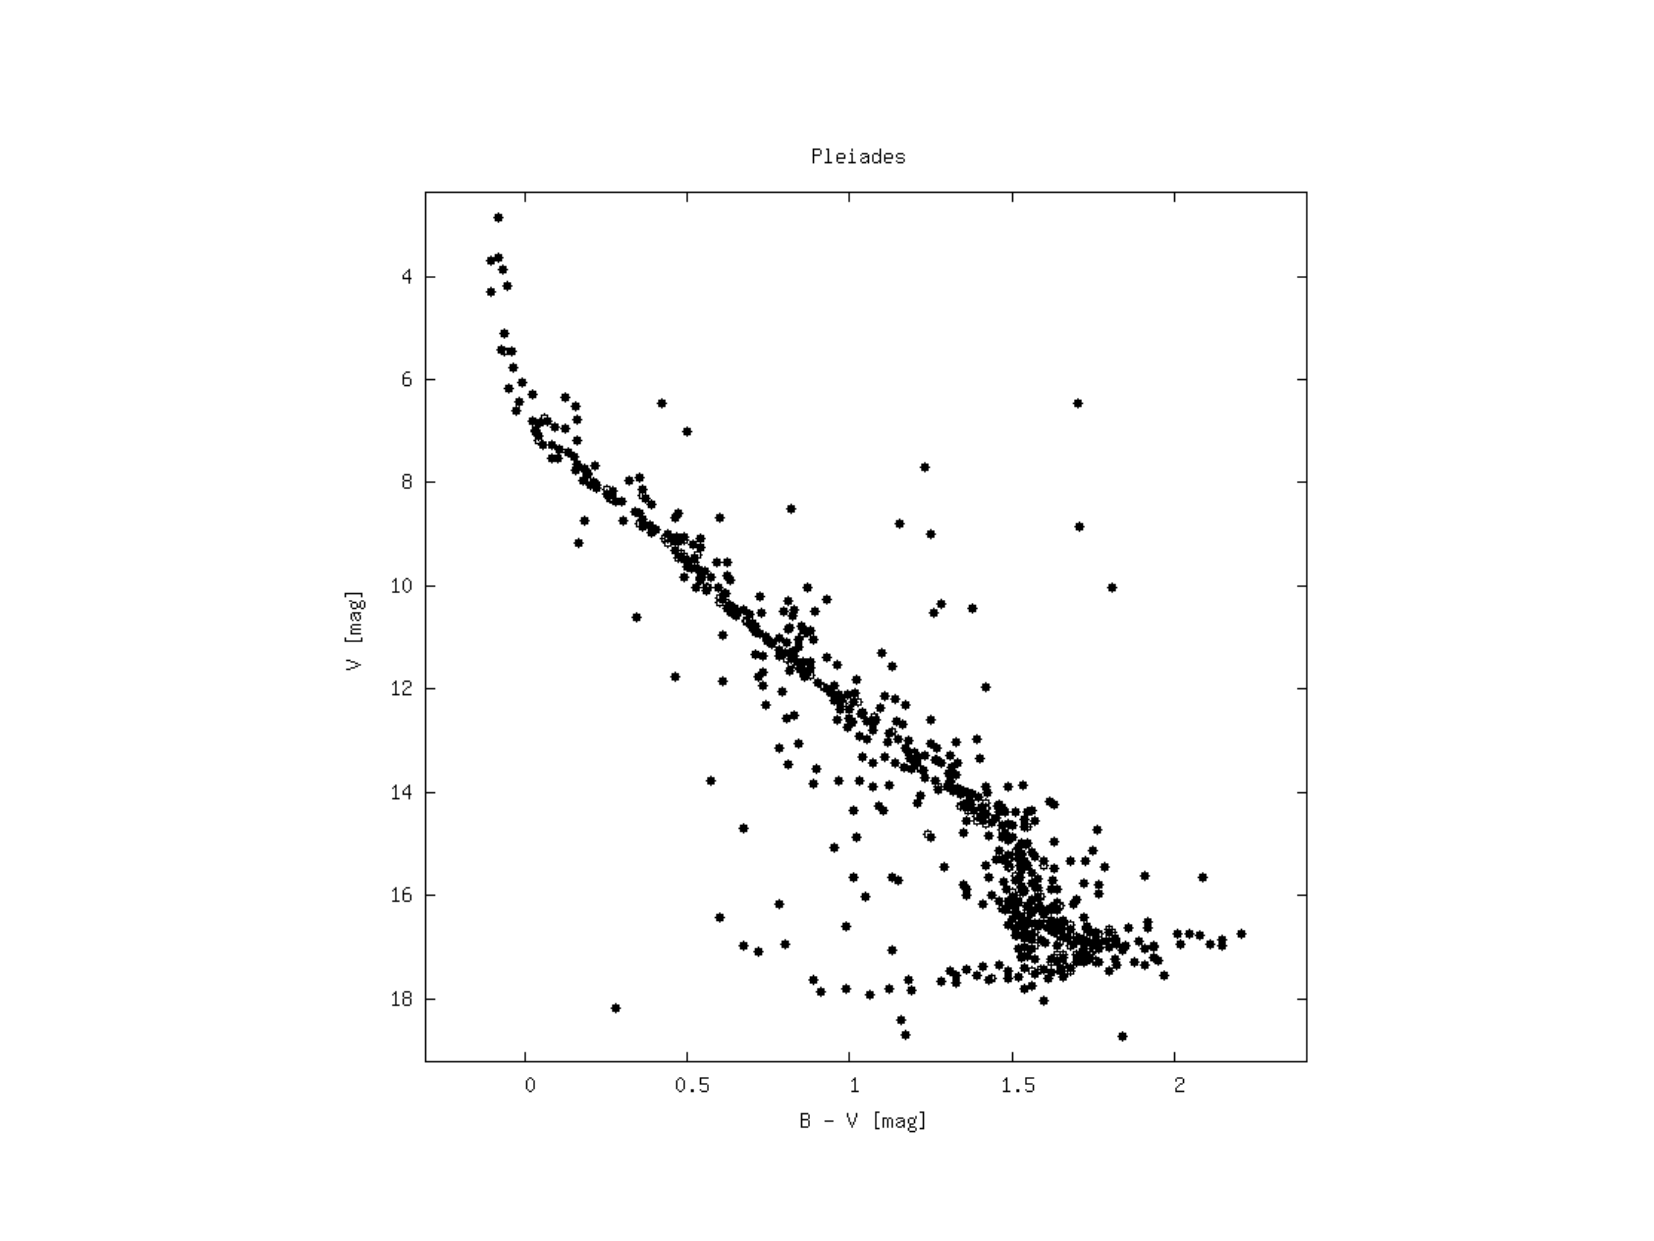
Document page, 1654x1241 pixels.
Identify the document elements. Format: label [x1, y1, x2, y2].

picture [330, 122, 1342, 1134]
